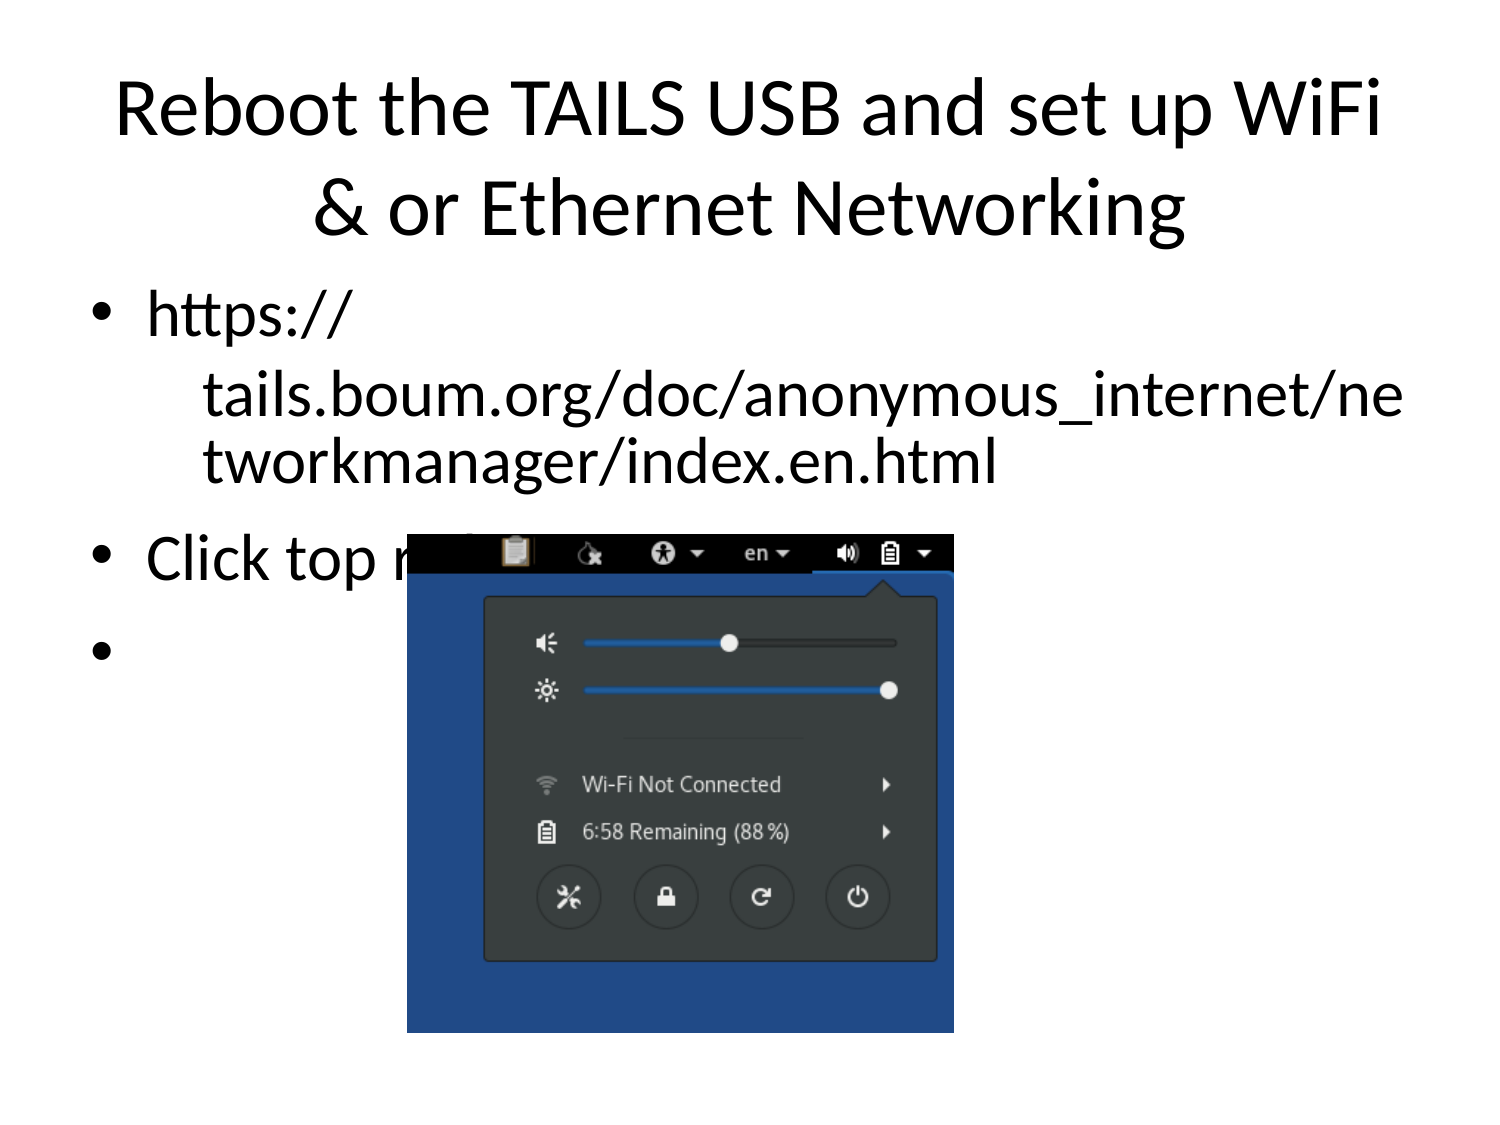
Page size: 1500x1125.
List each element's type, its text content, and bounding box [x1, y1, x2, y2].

picture [407, 534, 954, 1033]
list https://tails.boum.org/doc/anonymous_internet/networkmanager/index.en.html Click top right System Menu [75, 262, 1426, 1005]
title Reboot the TAILS USB and set up WiFi & or Ethernet Networking [75, 45, 1426, 233]
